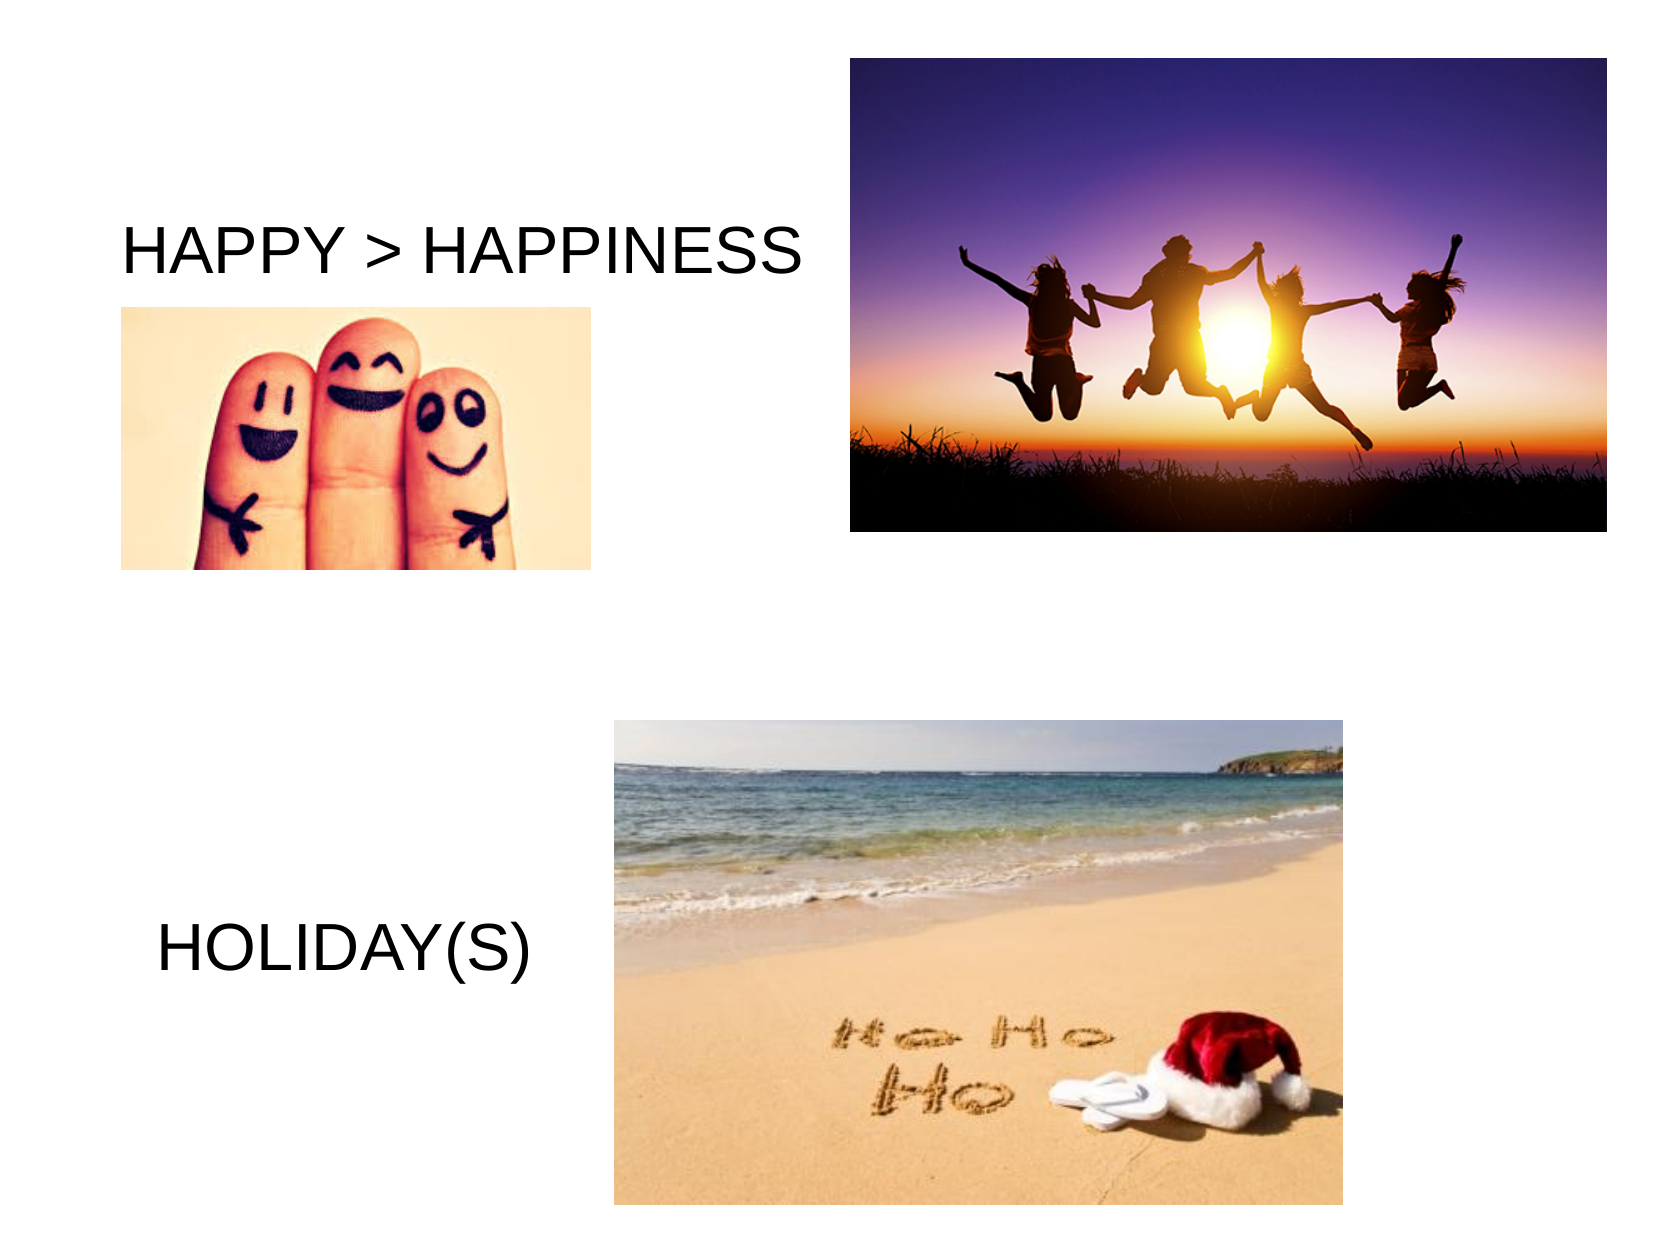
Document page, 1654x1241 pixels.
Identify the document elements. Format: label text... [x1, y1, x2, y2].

text_box HOLIDAY(S) [141, 902, 579, 993]
picture [614, 720, 1343, 1205]
picture [850, 58, 1607, 532]
picture [121, 307, 591, 570]
text_box HAPPY > HAPPINESS [106, 205, 850, 296]
